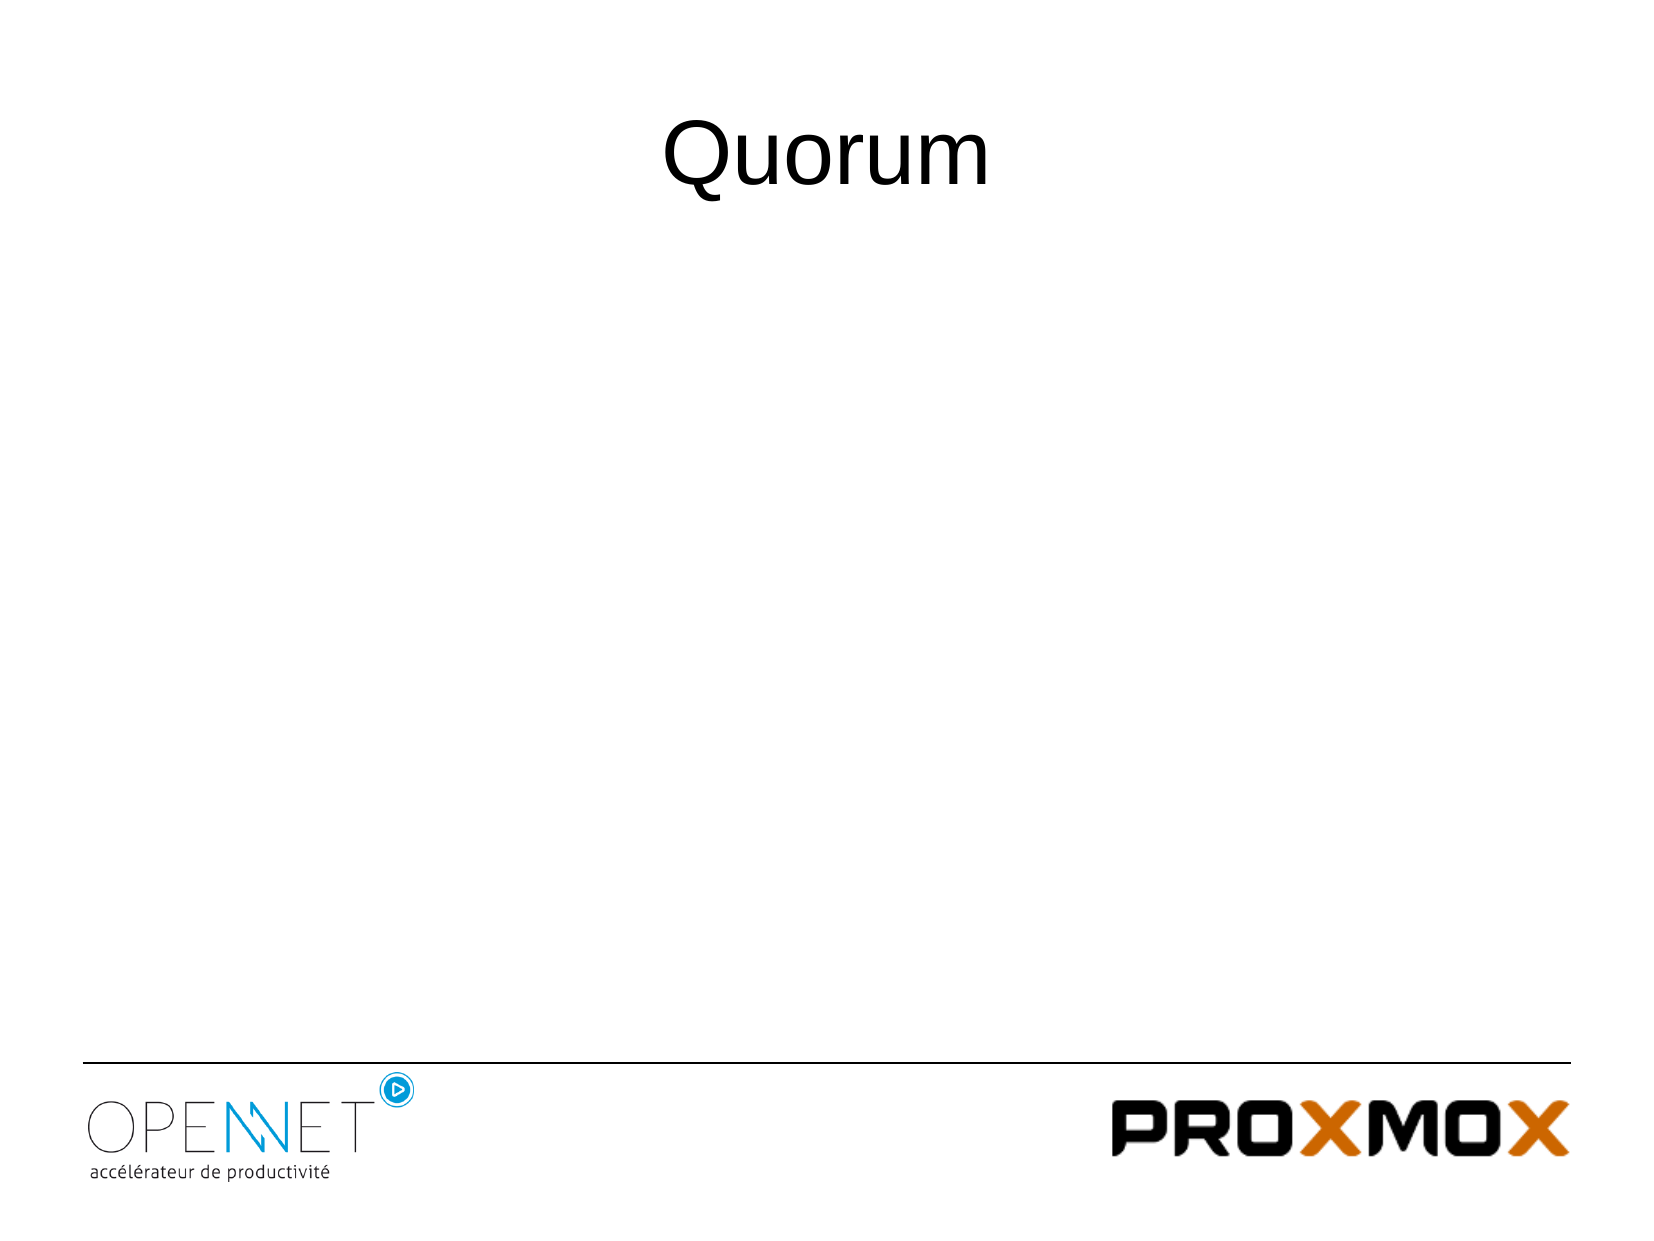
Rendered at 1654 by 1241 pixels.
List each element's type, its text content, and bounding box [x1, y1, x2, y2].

title Quorum [82, 49, 1571, 257]
picture [88, 1072, 414, 1182]
picture [1111, 1099, 1571, 1158]
